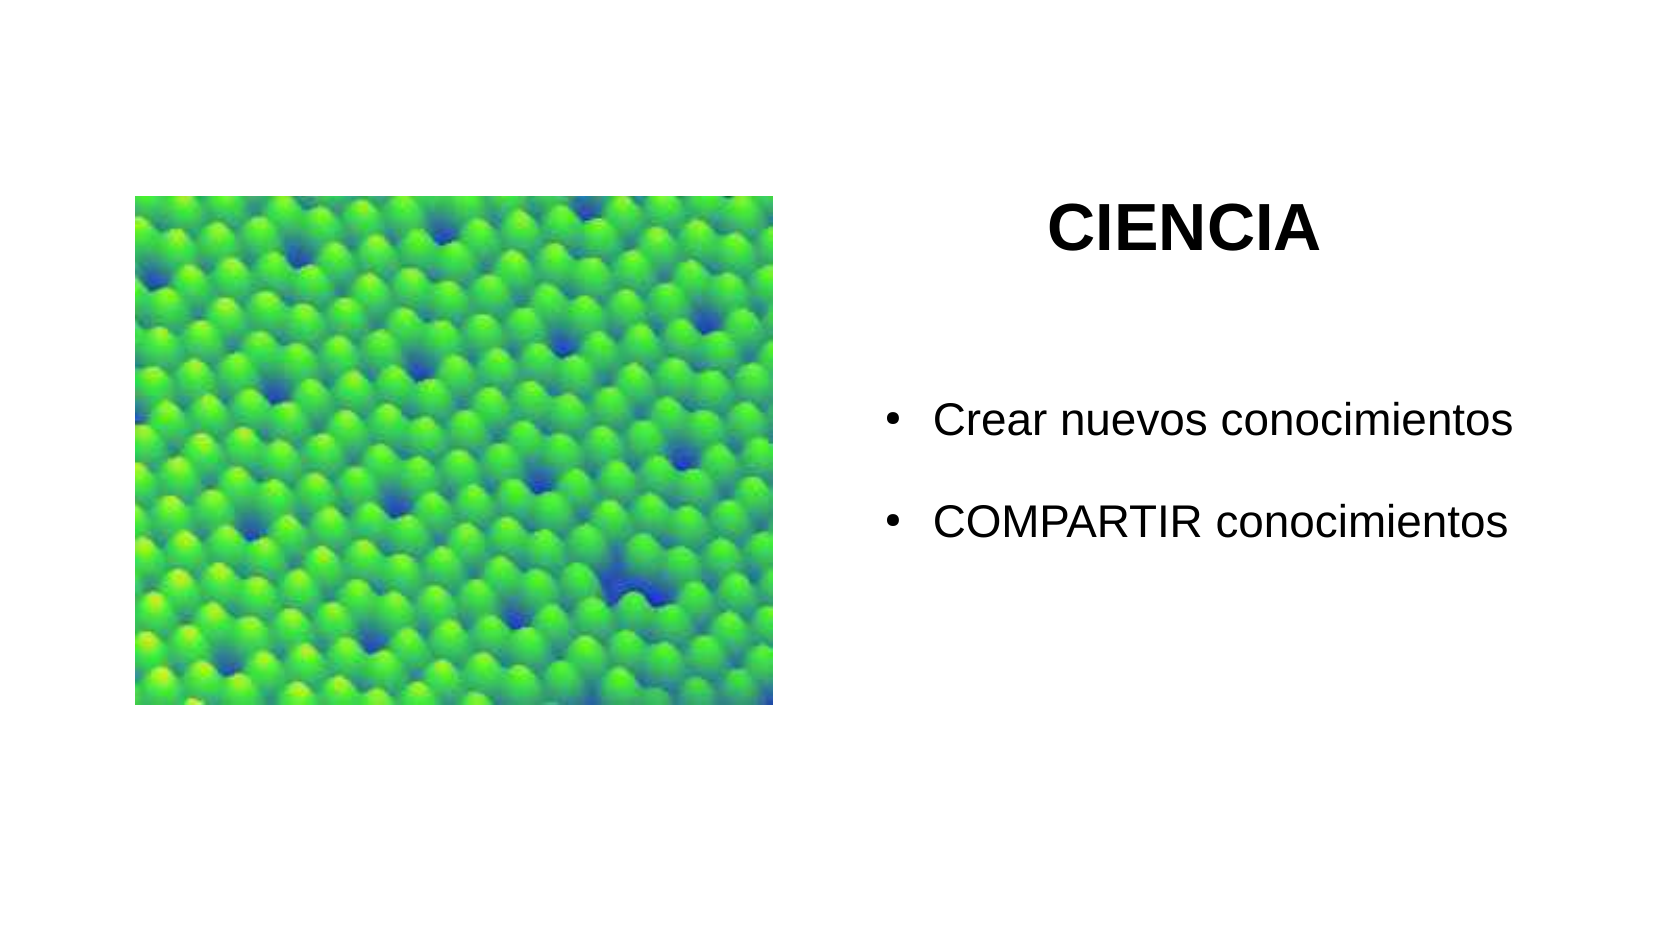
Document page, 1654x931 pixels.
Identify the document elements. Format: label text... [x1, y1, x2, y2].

text_box Crear nuevos conocimientos COMPARTIR conocimientos [870, 386, 1530, 556]
picture [135, 196, 773, 706]
title CIENCIA [930, 150, 1441, 306]
